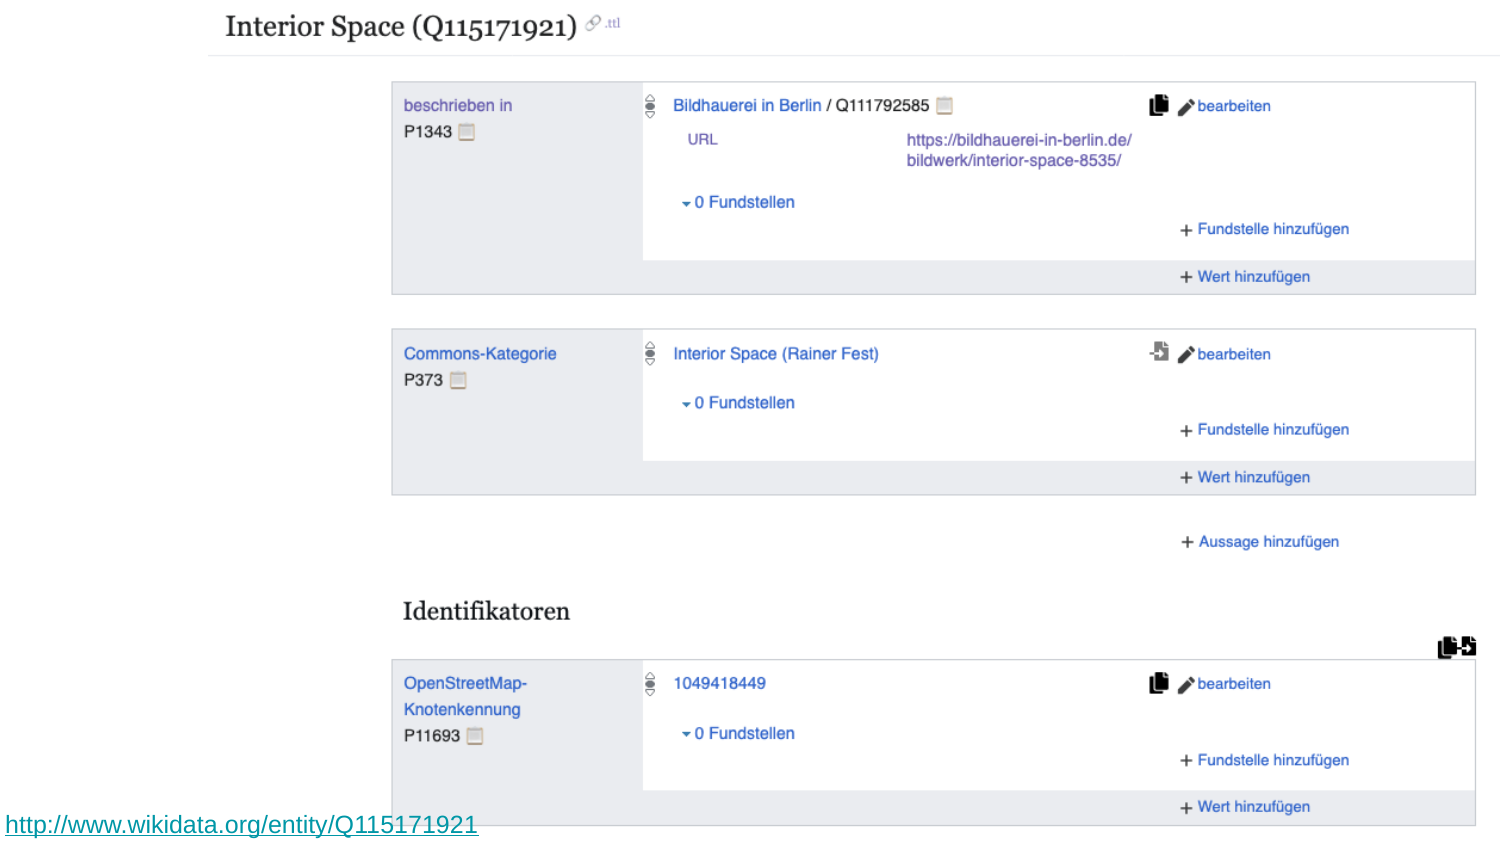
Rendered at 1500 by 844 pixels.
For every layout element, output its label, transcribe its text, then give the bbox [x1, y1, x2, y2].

text_box http://www.wikidata.org/entity/Q115171921 [0, 793, 756, 844]
picture [208, 0, 1500, 837]
